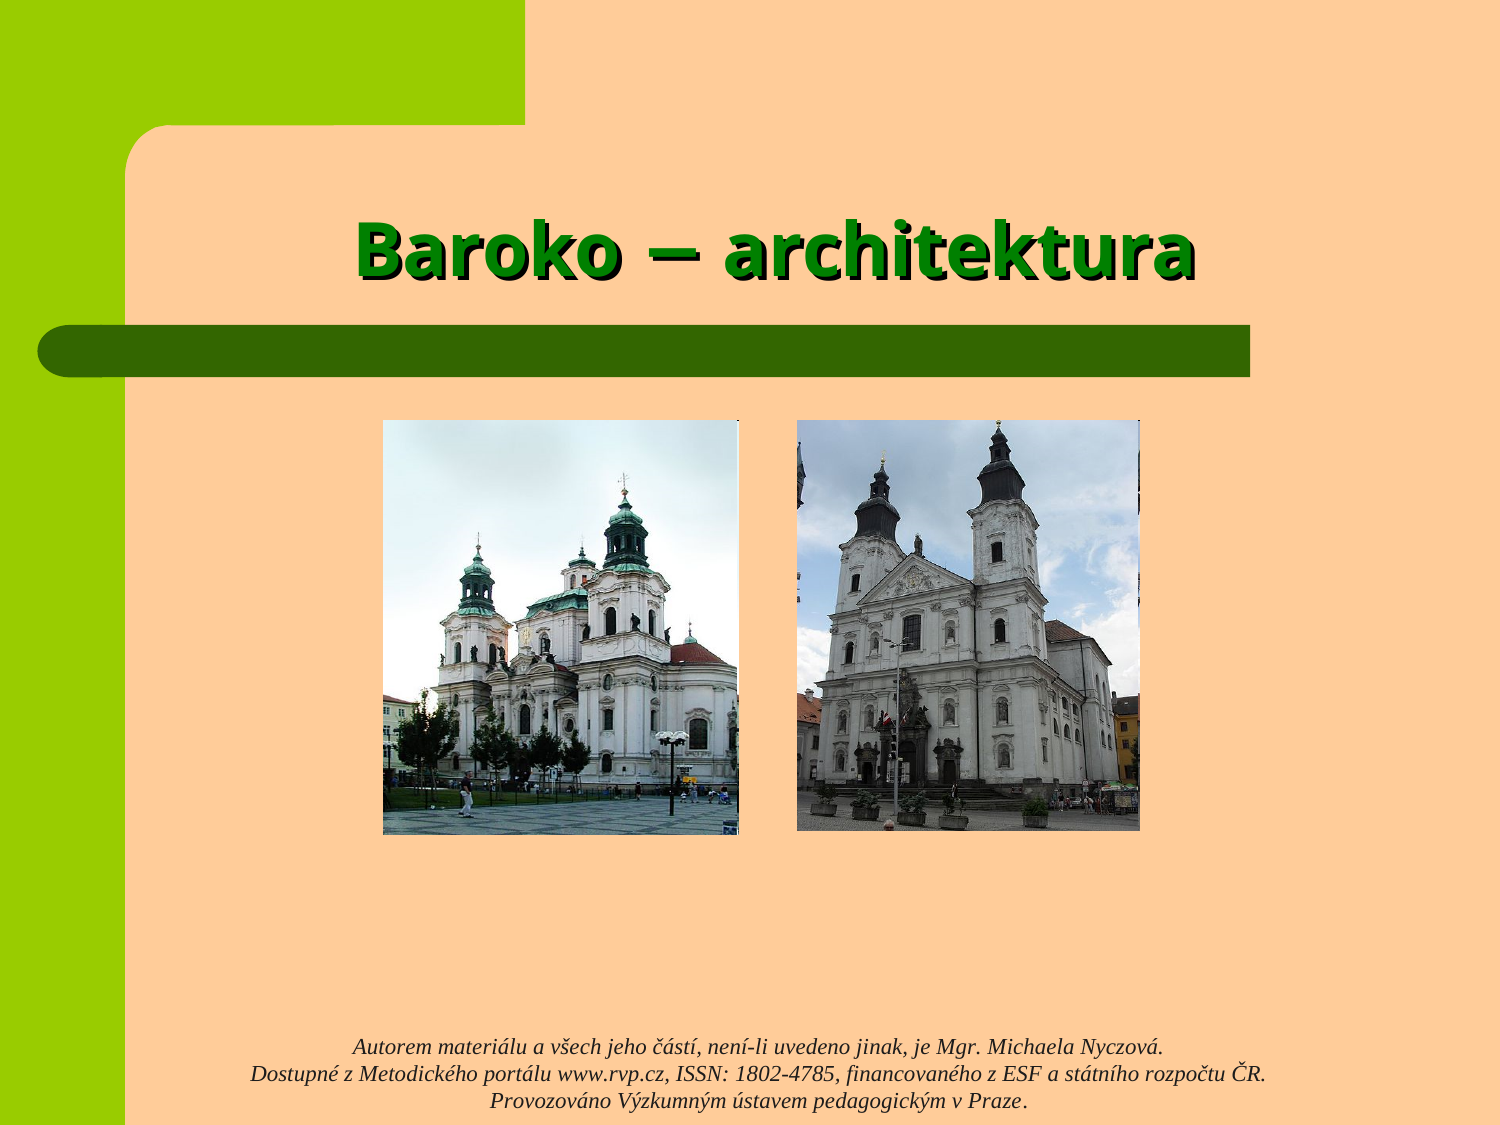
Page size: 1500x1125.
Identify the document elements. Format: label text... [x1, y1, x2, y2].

title Baroko − architektura [136, 136, 1414, 301]
picture [797, 420, 1140, 831]
picture [383, 420, 739, 835]
text_box Autorem materiálu a všech jeho částí, není-li uvedeno jinak, je Mgr. Michaela Nyczová. Dostupné z Metodického portálu www.rvp.cz, ISSN: 1802-4785, financovaného z ESF a státního rozpočtu ČR. Provozováno Výzkumným ústavem pedagogickým v Praze. [235, 1023, 1283, 1122]
